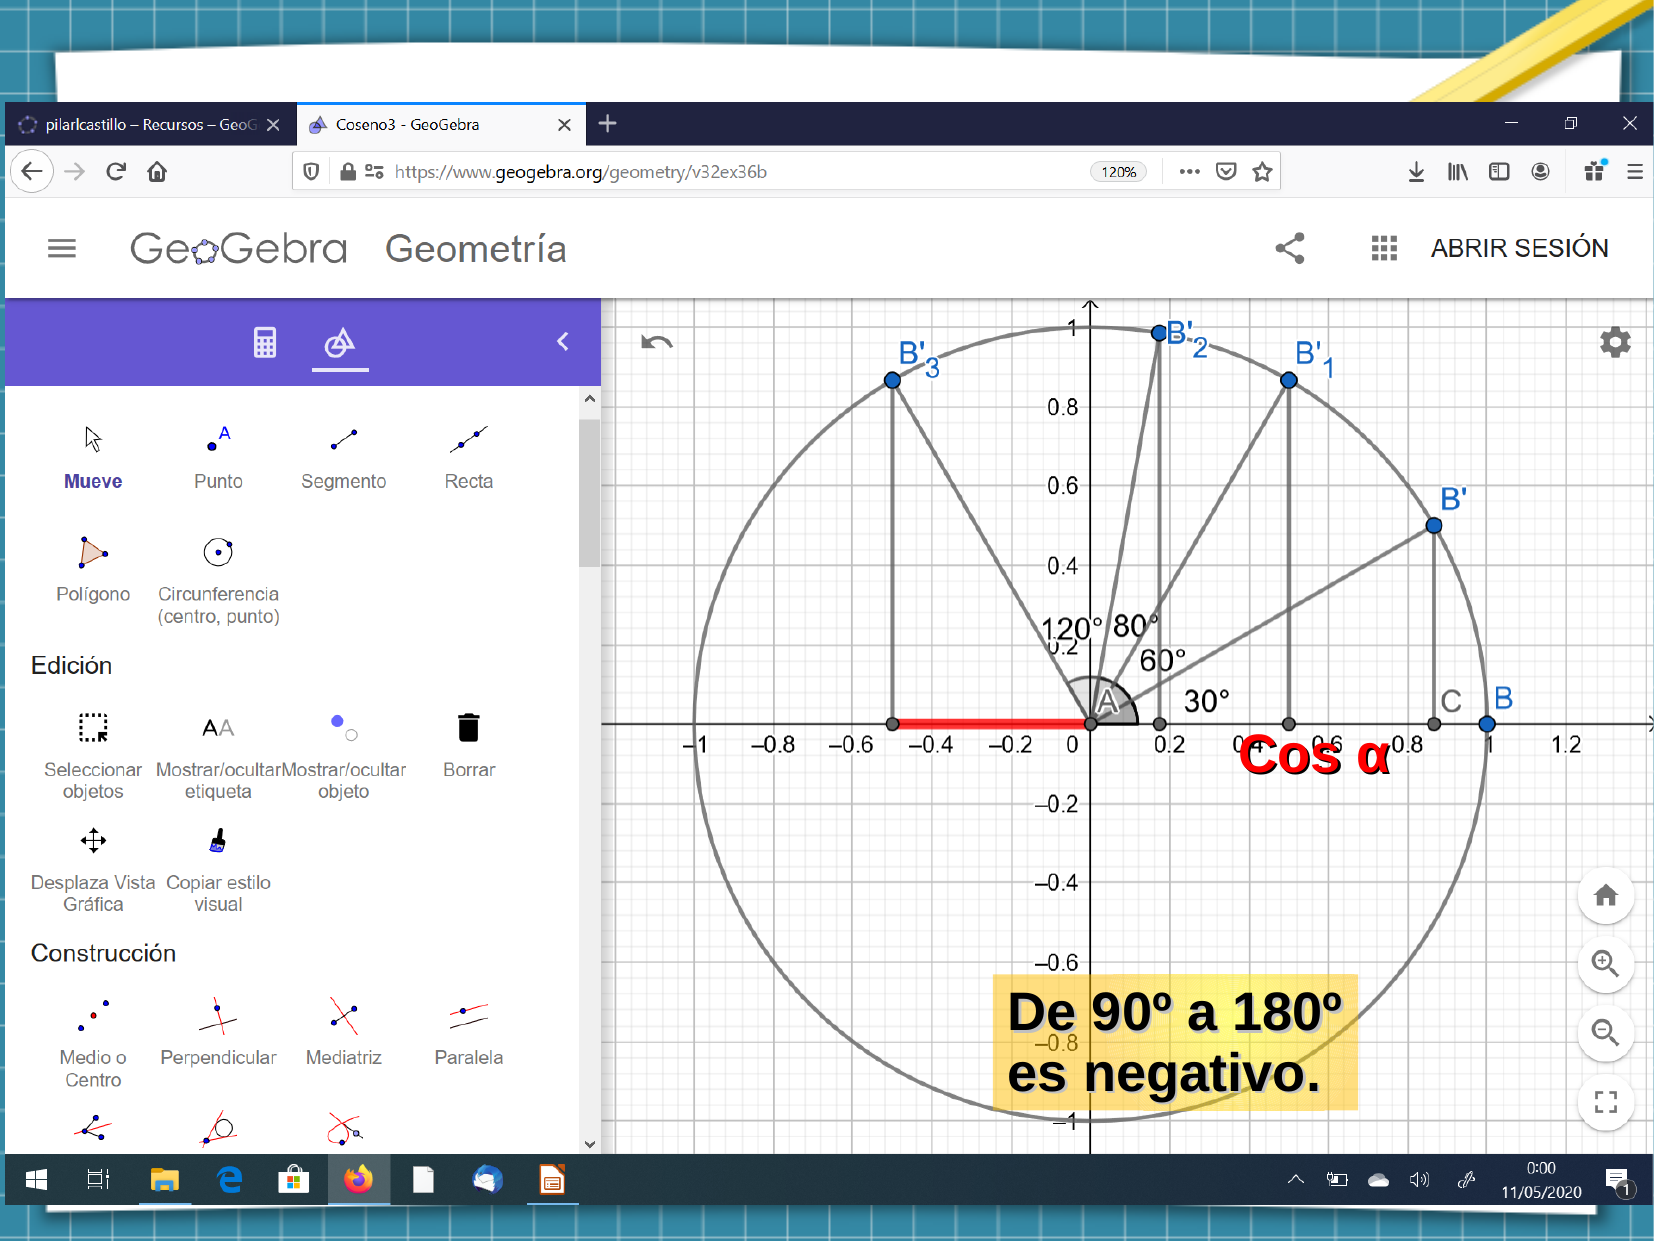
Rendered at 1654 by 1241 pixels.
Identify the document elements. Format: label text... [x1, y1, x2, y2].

text_box De 90º a 180º es negativo. [992, 974, 1359, 1111]
text_box Cos α [1223, 715, 1406, 852]
picture [0, 0, 1654, 1241]
